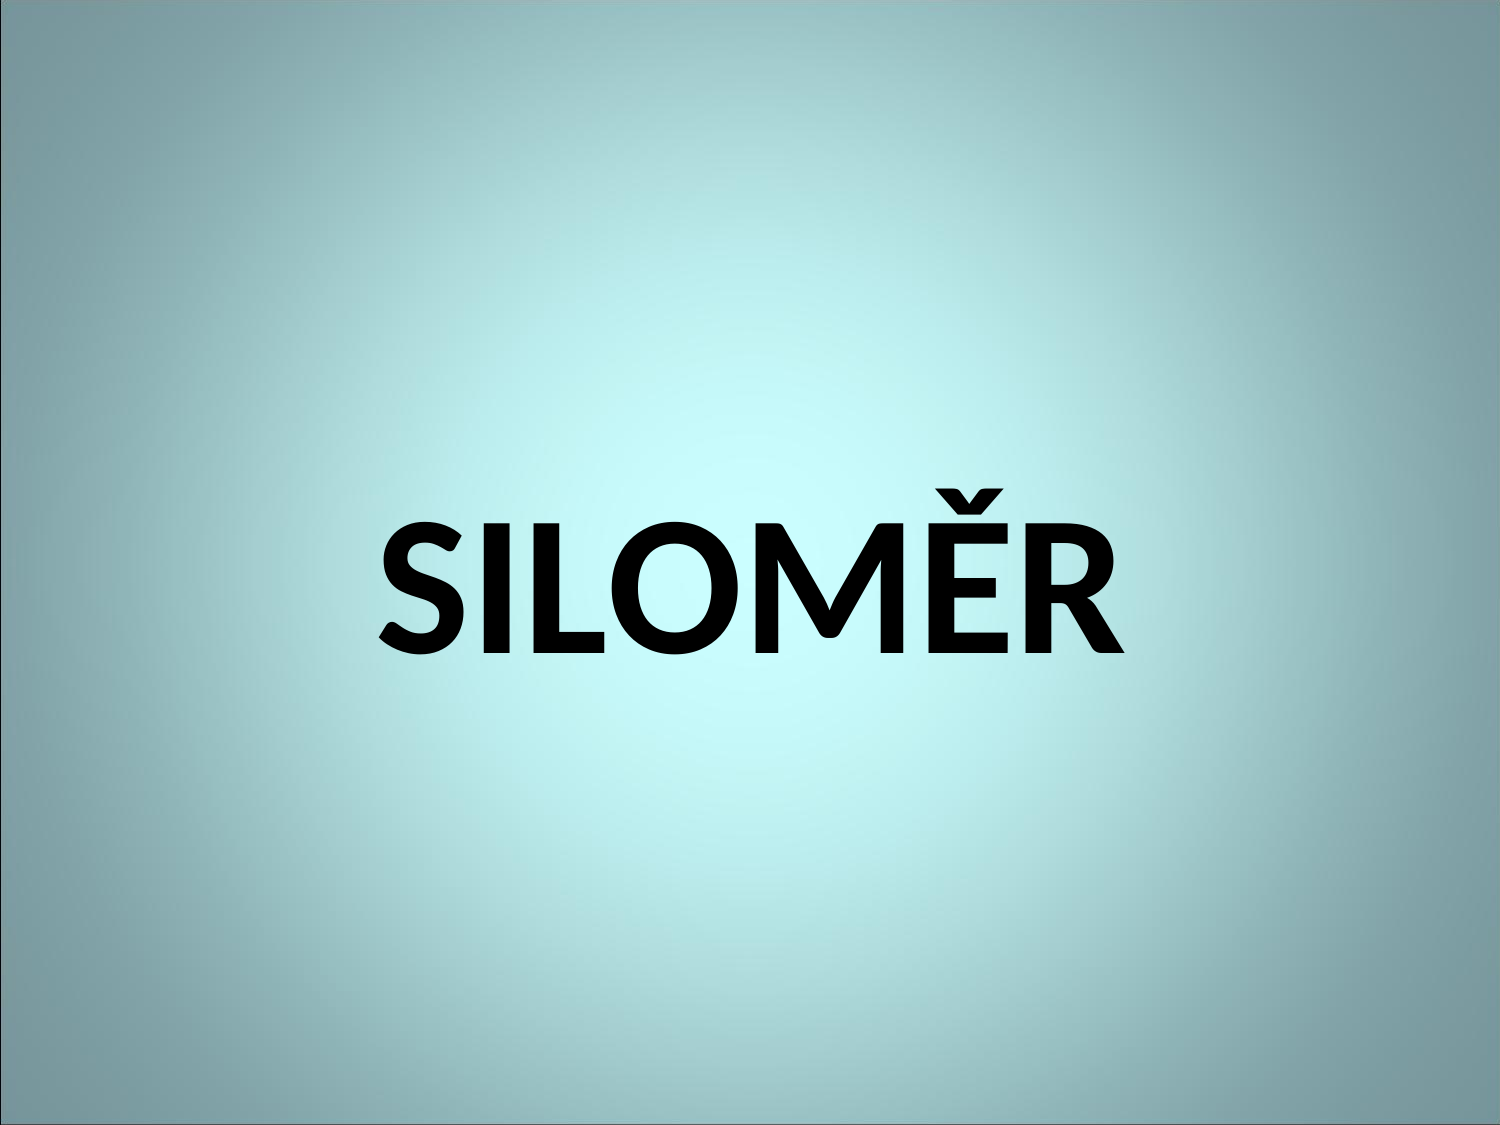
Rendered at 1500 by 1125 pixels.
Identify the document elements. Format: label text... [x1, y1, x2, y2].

title SILOMĚR [76, 445, 1427, 701]
picture [0, 0, 1500, 1125]
